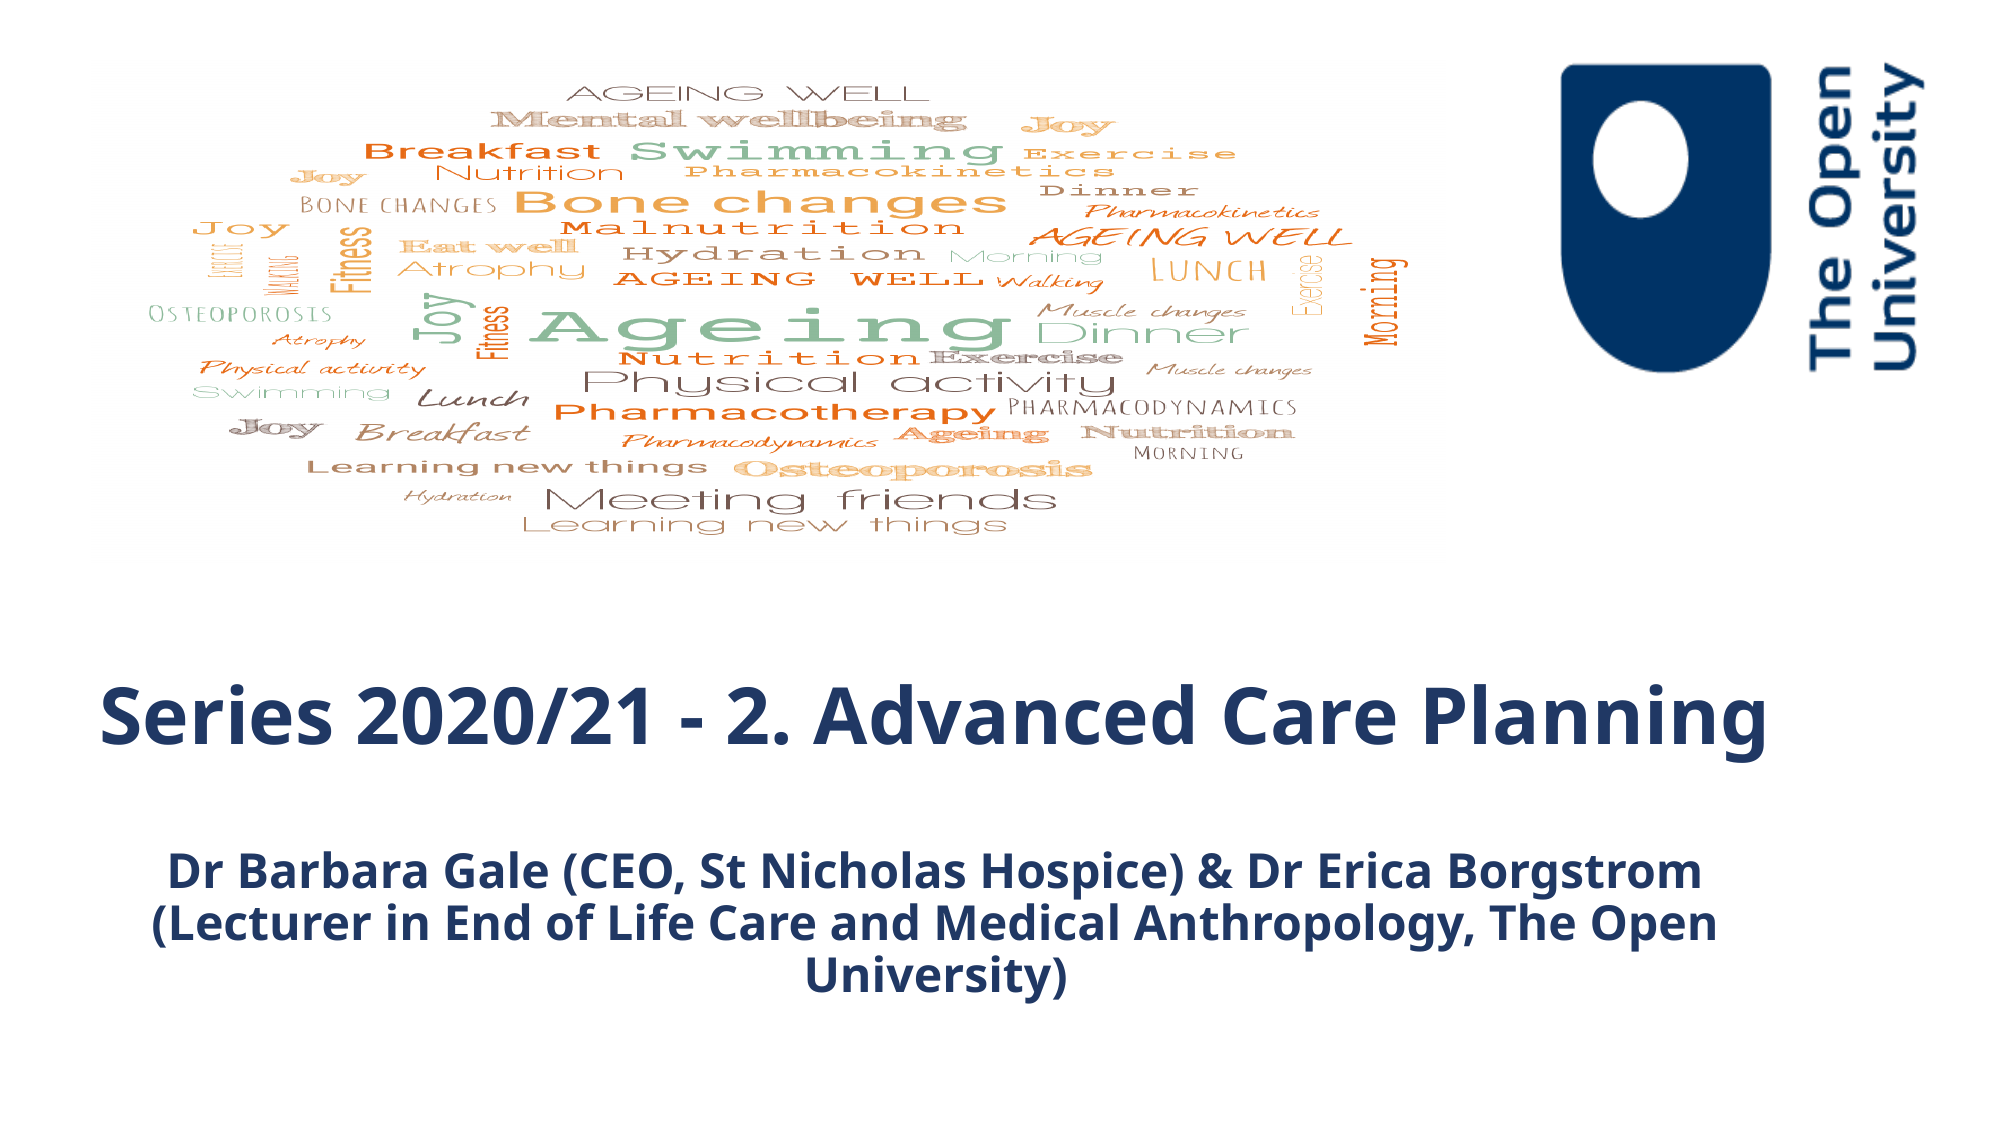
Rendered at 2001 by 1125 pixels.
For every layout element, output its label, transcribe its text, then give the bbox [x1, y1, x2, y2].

title Series 2020/21 - 2. Advanced Care Planning Dr Barbara Gale (CEO, St Nicholas Hospice) & Dr Erica Borgstrom (Lecturer in End of Life Care and Medical Anthropology, The Open University) [72, 611, 1799, 1116]
picture [91, 58, 1446, 563]
picture [1559, 58, 1927, 378]
